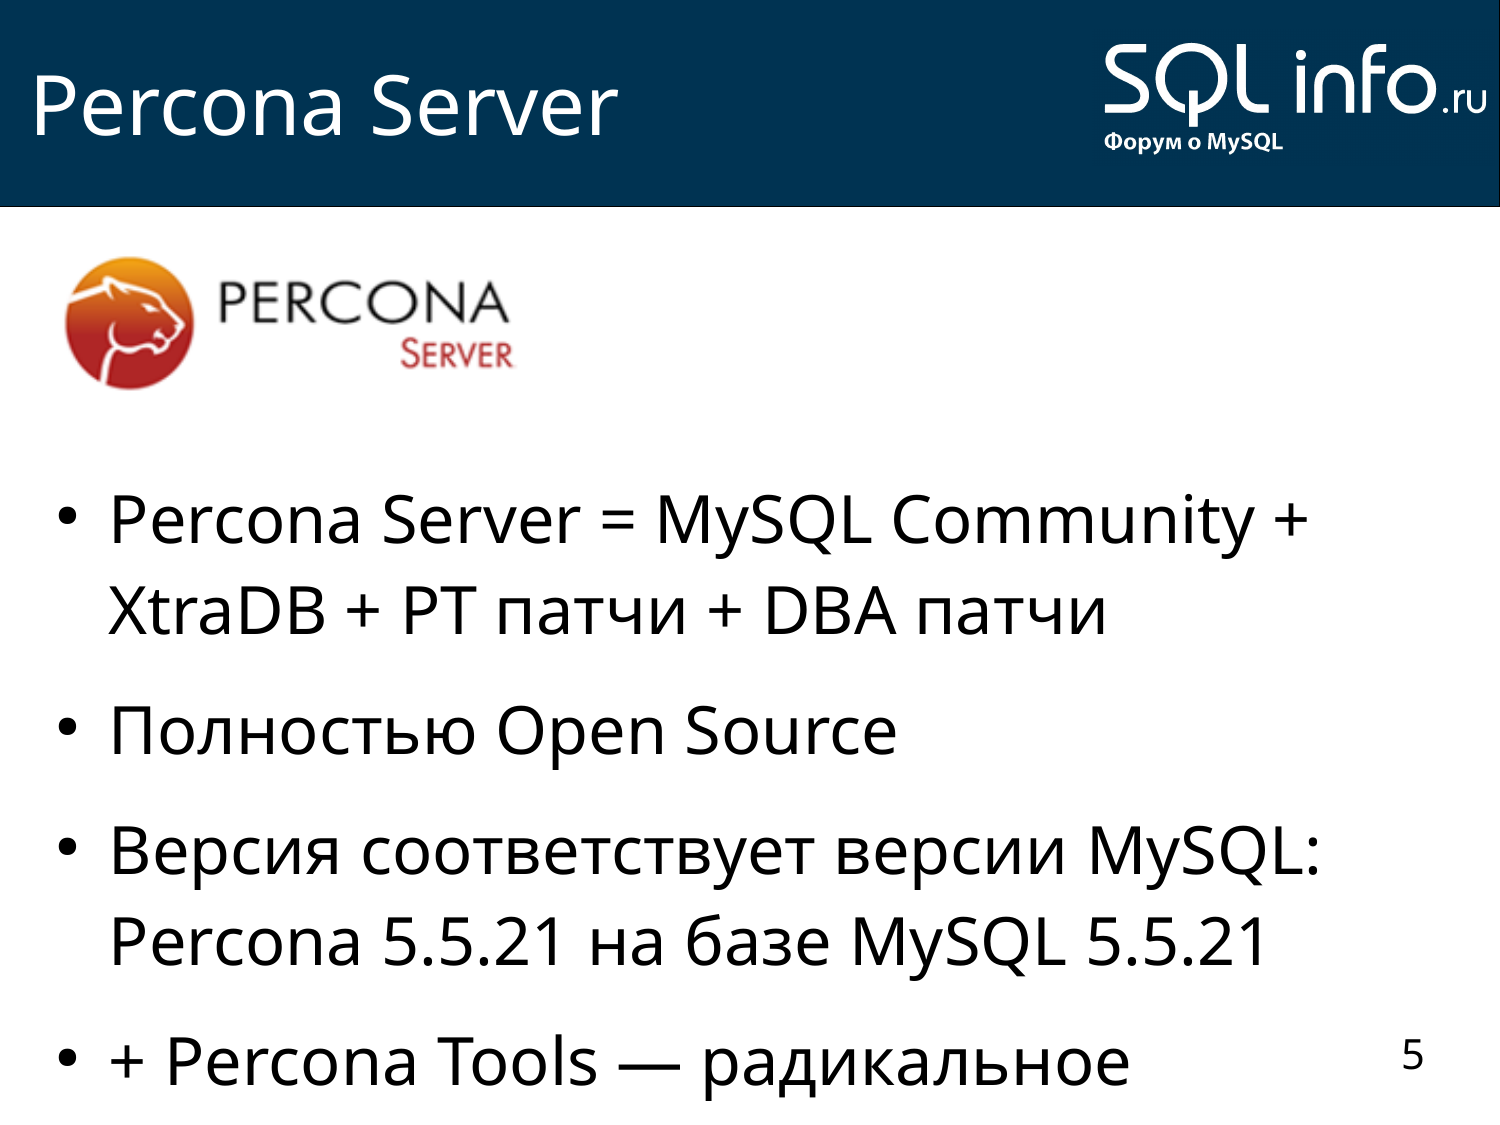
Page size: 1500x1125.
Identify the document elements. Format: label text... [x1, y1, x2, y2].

title Percona Server [29, 0, 1093, 207]
list Percona Server = MySQL Community + XtraDB + PT патчи + DBA патчи Полностью Open Source Версия соответствует версии MySQL: Percona 5.5.21 на базе MySQL 5.5.21 + Percona Tools — радикальное усиление DBA (применимы и к MySQL) [37, 472, 1418, 1063]
picture [1093, 29, 1495, 166]
picture [38, 236, 545, 414]
